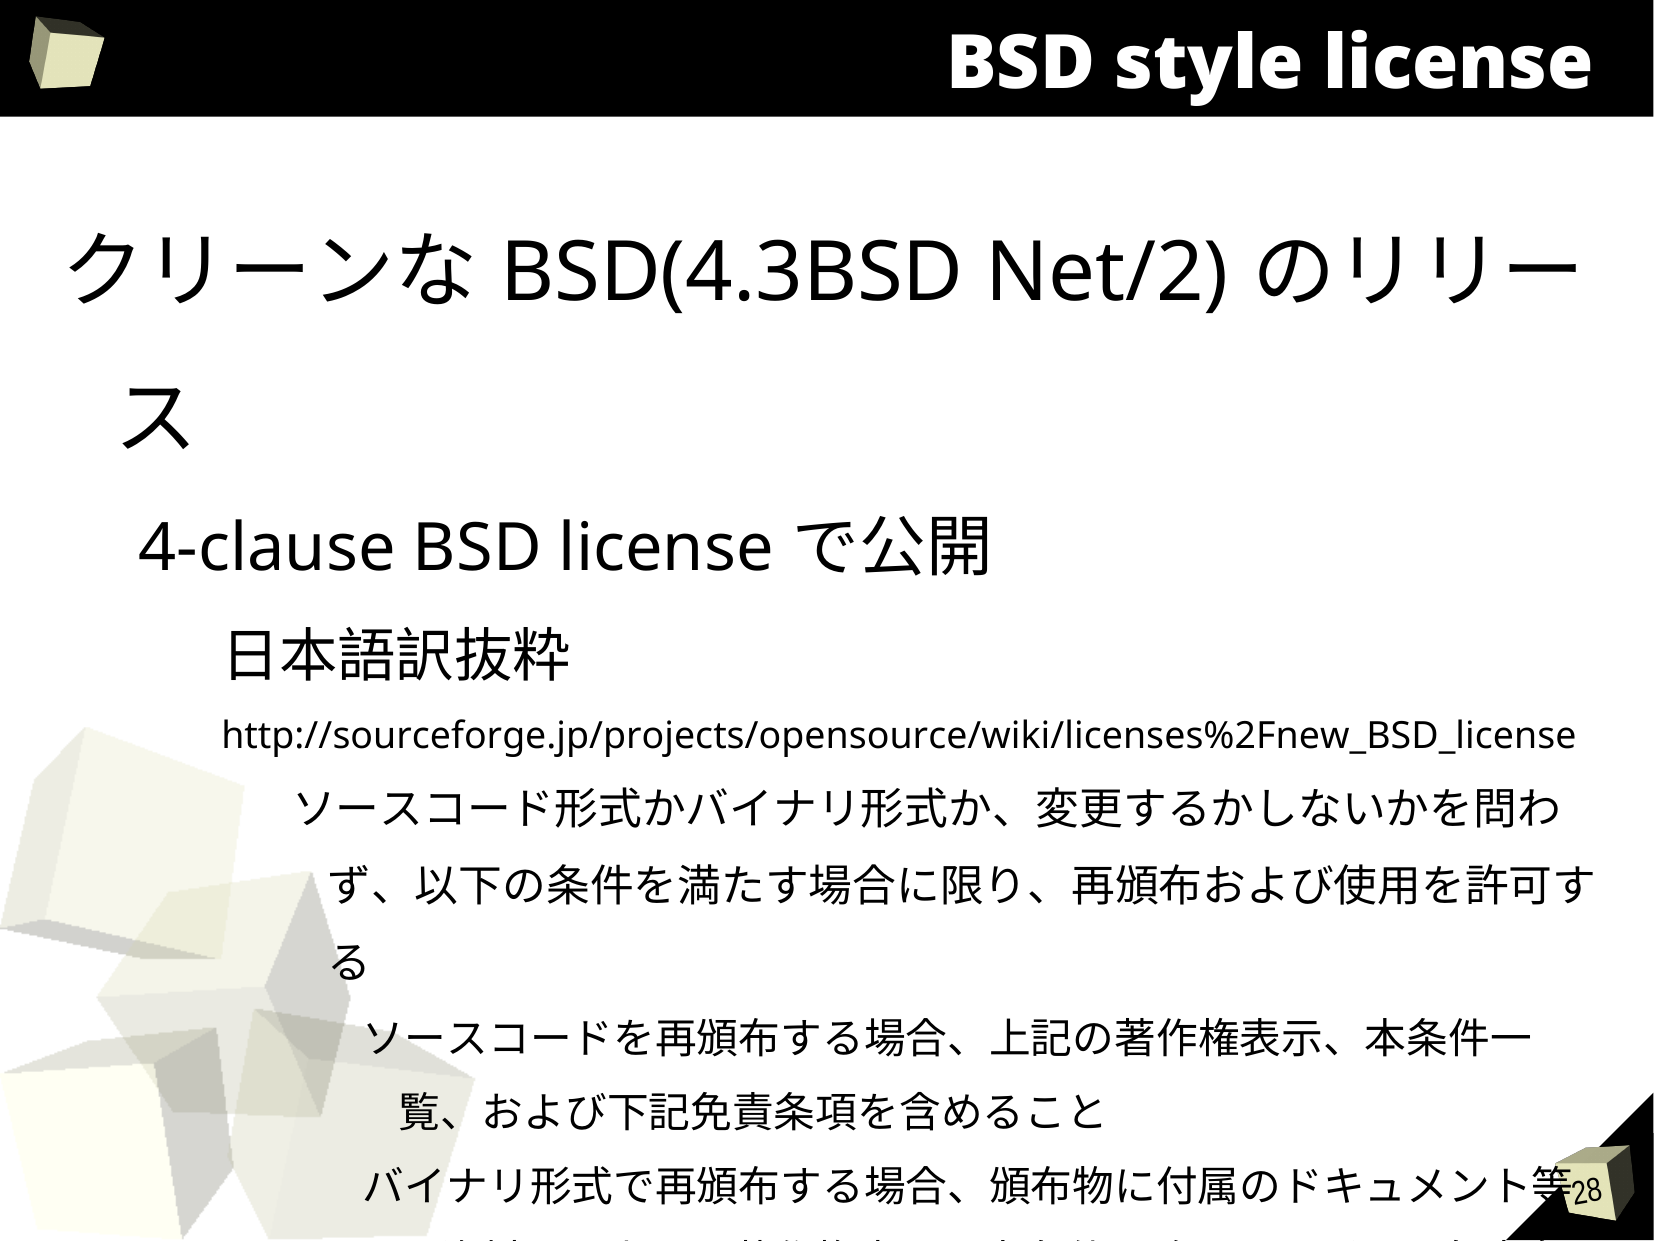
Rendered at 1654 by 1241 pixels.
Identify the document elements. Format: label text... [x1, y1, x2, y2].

title BSD style license [118, 0, 1595, 119]
list クリーンなBSD(4.3BSD Net/2)のリリース 4-clause BSD licenseで公開 日本語訳抜粋 http://sourceforge.jp/projects/opensource/wiki/licenses%2Fnew_BSD_license ソースコード形式かバイナリ形式か、変更するかしないかを問わず、以下の条件を満たす場合に限り、再頒布および使用を許可する ソースコードを再頒布する場合、上記の著作権表示、本条件一覧、および下記免責条項を含めること バイナリ形式で再頒布する場合、頒布物に付属のドキュメント等の資料に、上記の著作権表示、本条件一覧、および下記免責条項を含めること ソフトウェアの宣伝媒体には「この製品にはカリフォルニア大学バークレイ校とその貢献者によって開発されたソフトウェアを含んでいます」と表示すること 書面による特別の許可なしに、本ソフトウェアから派生した製品の宣伝または販売促進に、この大学の名前または貢献者の名前を使用してはならない [44, 177, 1611, 1214]
picture [0, 726, 477, 1241]
